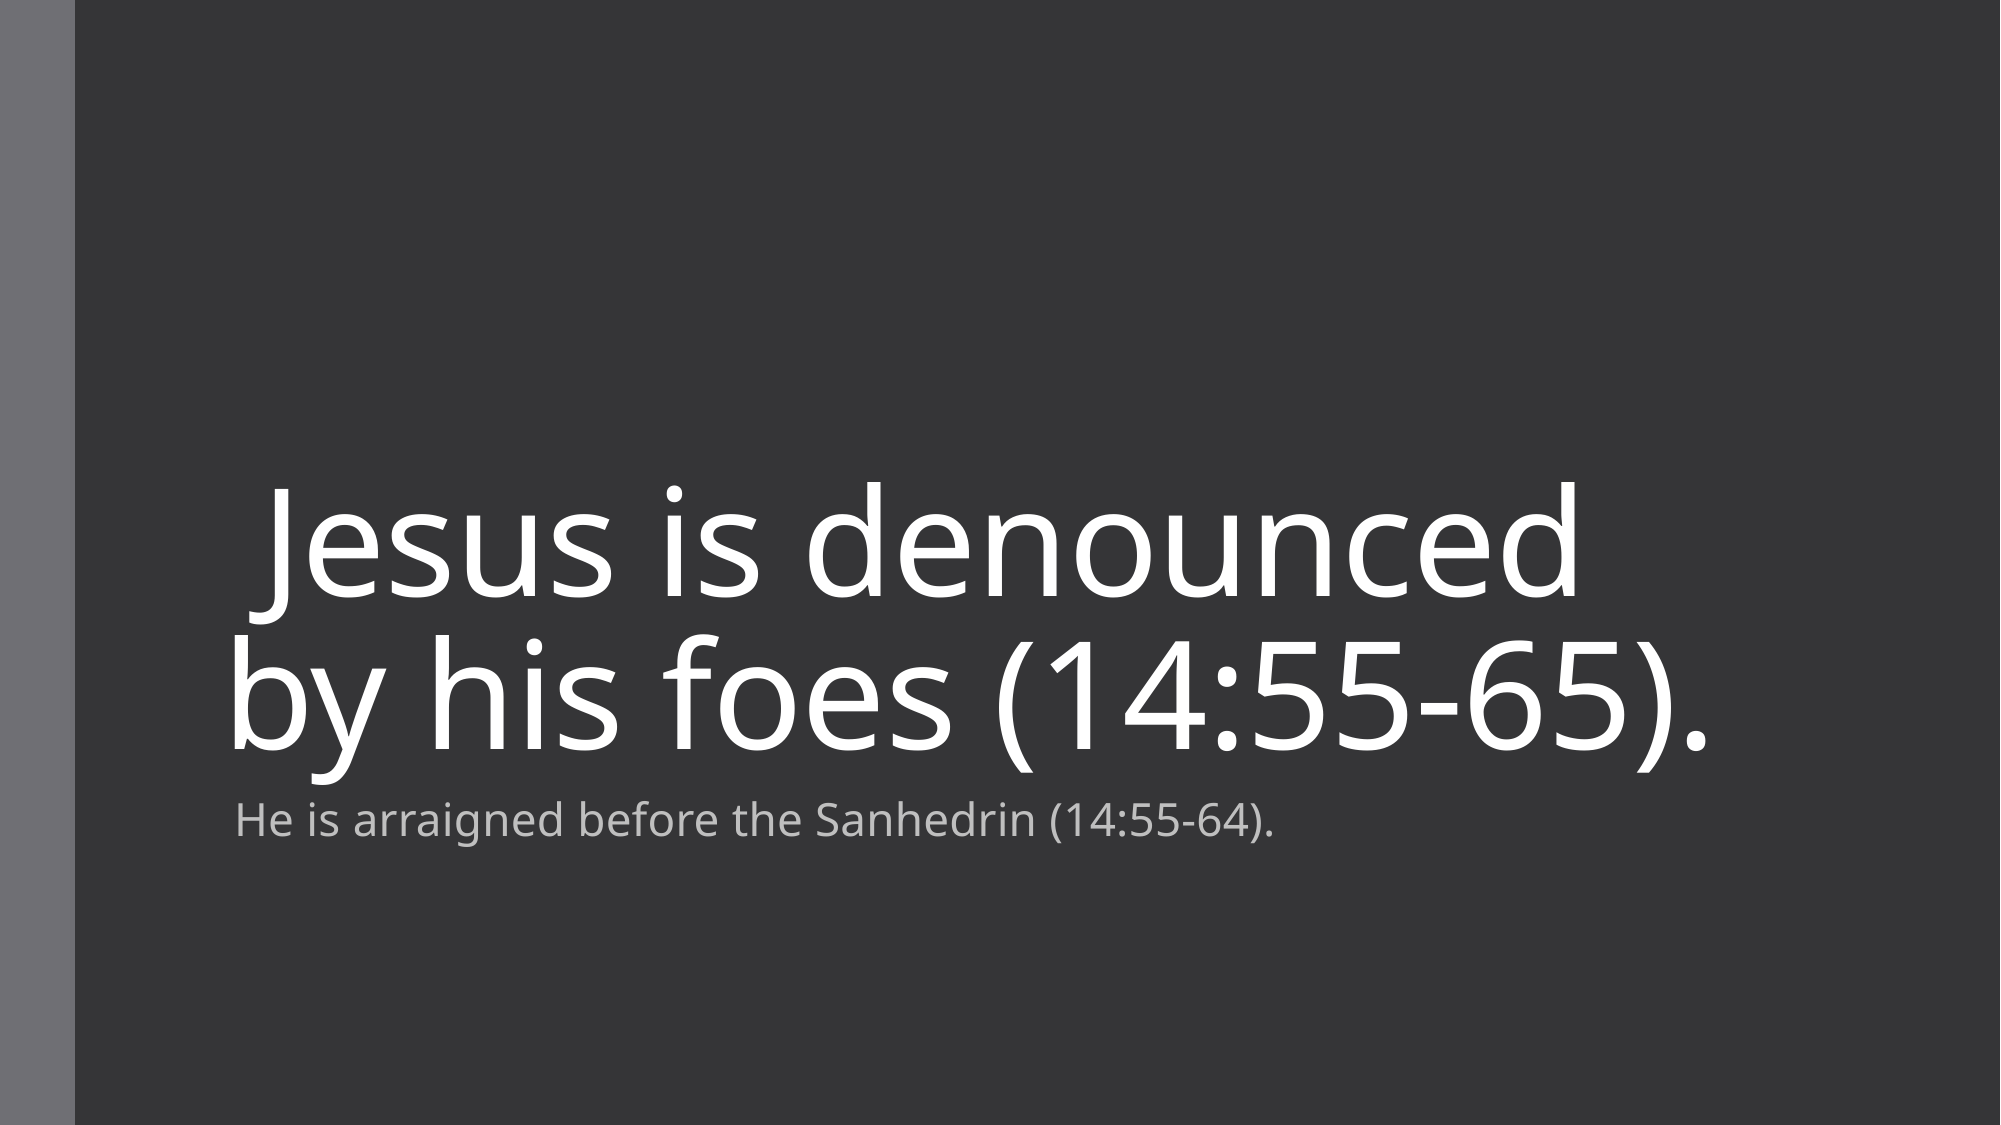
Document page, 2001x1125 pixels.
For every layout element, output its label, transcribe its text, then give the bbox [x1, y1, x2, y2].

title Jesus is denounced by his foes (14:55-65). [206, 124, 1752, 787]
subtitle He is arraigned before the Sanhedrin (14:55-64). [206, 787, 1752, 1066]
